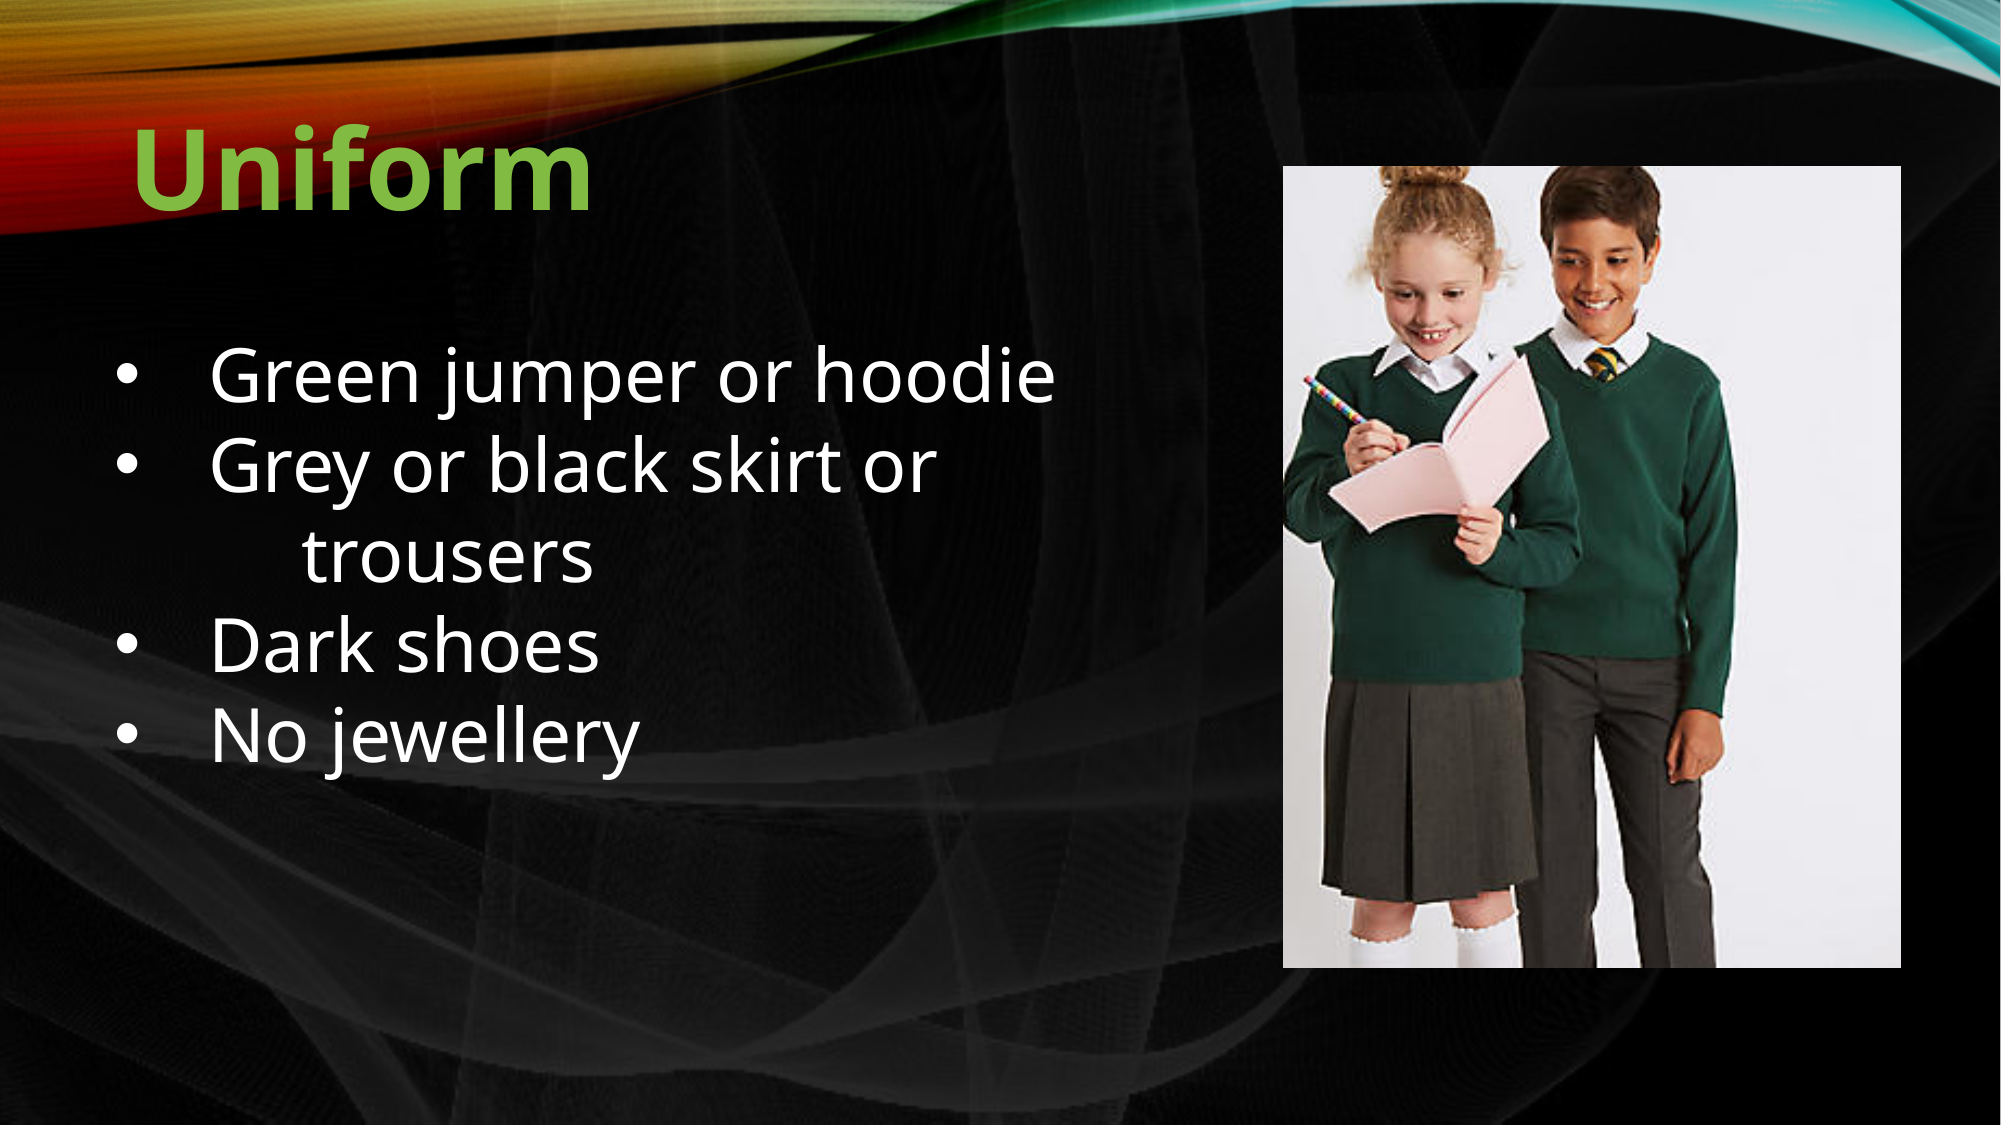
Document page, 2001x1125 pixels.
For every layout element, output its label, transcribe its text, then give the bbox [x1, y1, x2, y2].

picture [0, 0, 2000, 1125]
text_box Uniform [114, 91, 612, 241]
text_box Green jumper or hoodie Grey or black skirt or trousers Dark shoes No jewellery [99, 319, 1116, 790]
